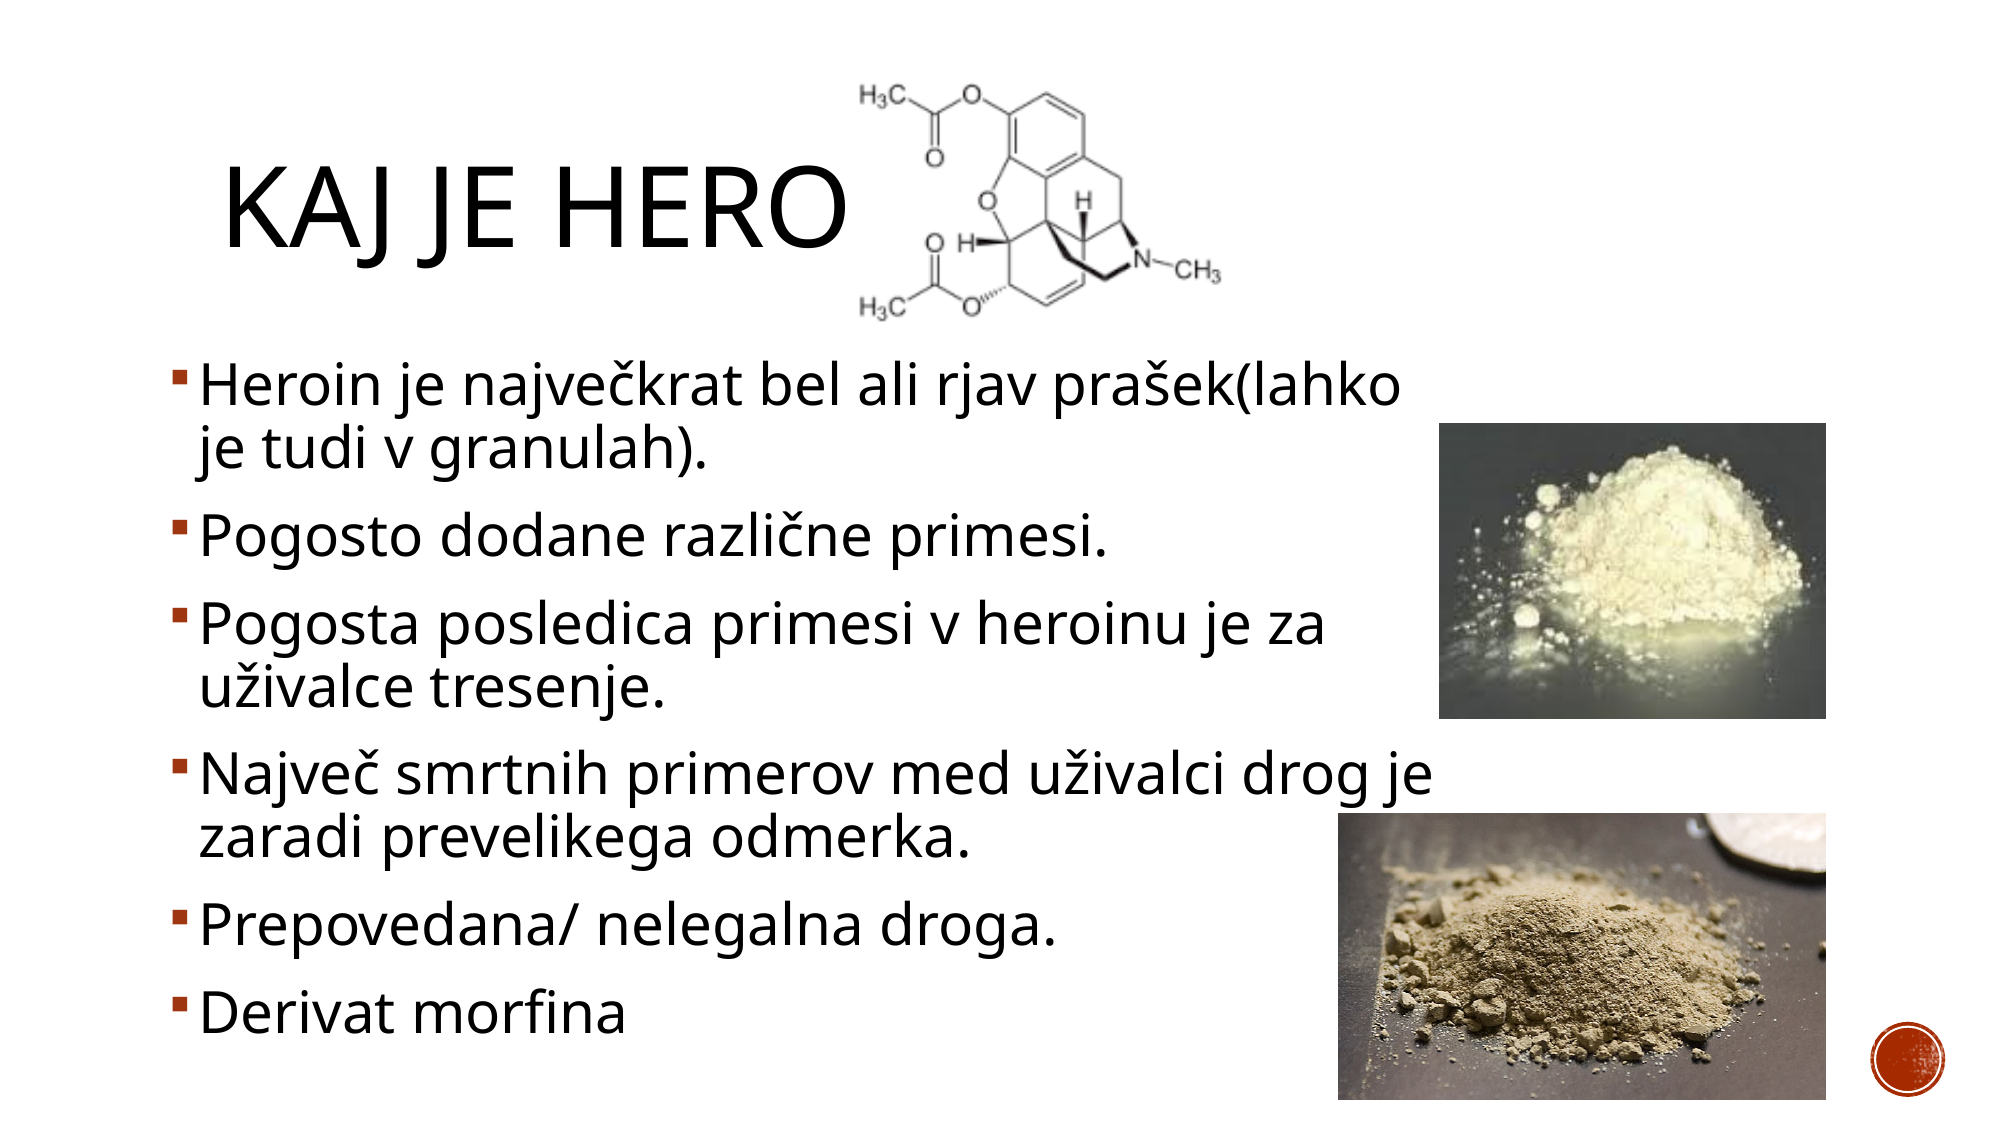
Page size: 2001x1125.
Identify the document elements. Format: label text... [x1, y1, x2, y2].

picture [1338, 813, 1826, 1100]
picture [852, 79, 1230, 328]
title kaj je heroin? [175, 79, 1826, 344]
picture [1439, 423, 1826, 719]
list Heroin je največkrat bel ali rjav prašek(lahko je tudi v granulah). Pogosto dodane različne primesi. Pogosta posledica primesi v heroinu je za uživalce tresenje. Največ smrtnih primerov med uživalci drog je zaradi prevelikega odmerka. Prepovedana/ nelegalna droga. Derivat morfina [153, 348, 1474, 1090]
picture [1870, 1021, 1946, 1097]
